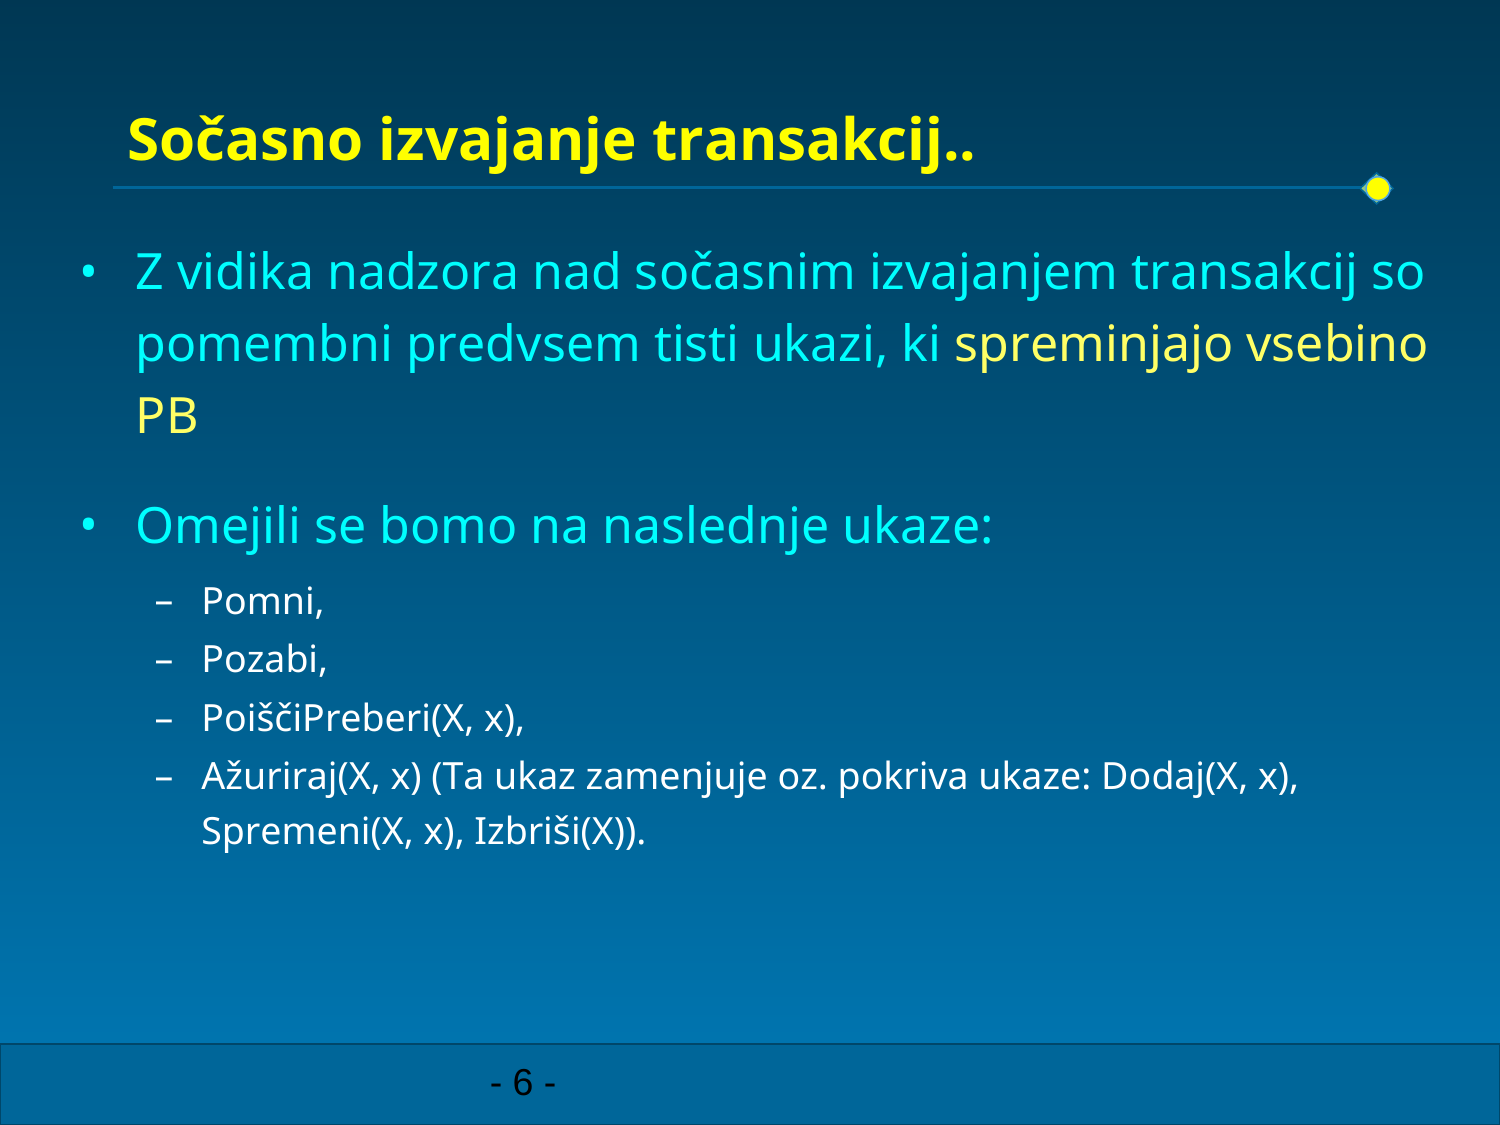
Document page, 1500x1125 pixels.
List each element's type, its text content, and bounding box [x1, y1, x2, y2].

list Z vidika nadzora nad sočasnim izvajanjem transakcij so pomembni predvsem tisti ukazi, ki spreminjajo vsebino PB Omejili se bomo na naslednje ukaze: Pomni, Pozabi, PoiščiPreberi(X, x), Ažuriraj(X, x) (Ta ukaz zamenjuje oz. pokriva ukaze: Dodaj(X, x), Spremeni(X, x), Izbriši(X)). [64, 220, 1473, 990]
title Sočasno izvajanje transakcij.. [112, 94, 1388, 181]
